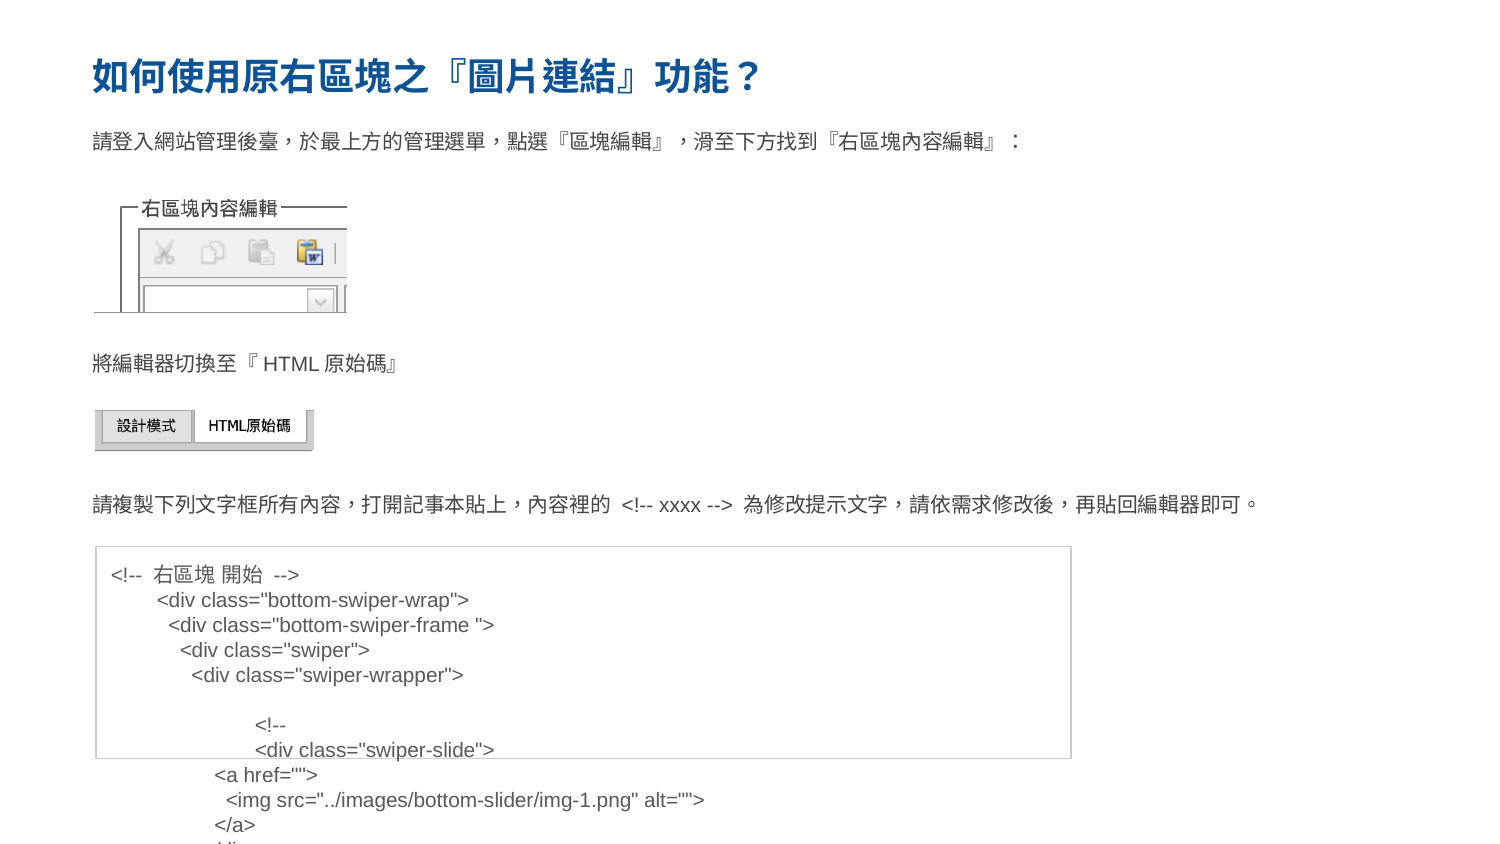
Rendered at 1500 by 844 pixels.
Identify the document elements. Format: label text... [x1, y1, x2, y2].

text_box <!-- 右區塊 開始 --> <div class="bottom-swiper-wrap"> <div class="bottom-swiper-frame "> <div class="swiper"> <div class="swiper-wrapper"> <!-- <div class="swiper-slide"> <a href=""> <img src="../images/bottom-slider/img-1.png" alt=""> </a> </div> --> <!-- 上方範例為一張圖片連結的組成，若要增加或刪減，請從 <div 標籤 到 /div> 內容都要含括到 內容說明： 若要變更連結，請將正式連結貼至 <a href=""> 引號裡容。 若要變更圖片，請將圖片連結貼至 <img src=""> 引號裡。 --> <div class="swiper-slide"> <a href=""> <img src="../images/bottom-slider/img-1.png" alt=""> </a> </div> <div class="swiper-slide"> <a href=""> <img src="../images/bottom-slider/img-2.png" alt=""> </a> </div> <div class="swiper-slide"> <a href=""> <img src="../images/bottom-slider/img-3.png" alt=""> </a> </div> <div class="swiper-slide"> <a href=""> <img src="../images/bottom-slider/img-4.png" alt=""> </a> </div> <div class="swiper-slide"> <a href=""> <img src="../images/bottom-slider/img-5.png" alt=""> </a> </div> <div class="swiper-slide"> <a href=""> <img src="../images/bottom-slider/img-6.png" alt=""> </a> </div> </div> </div> <div class="swiper-pagination"></div> <!-- 以下為左右切換的箭頭，勿刪 --> <div class="navigation"> <div class="prev"> <img src="../images/bottom-slider/icon-prev.svg" alt=""> </div> <div class="next"> <img src="../images/bottom-slider/icon-next.svg" alt=""> </div> </div> </div> </div> <!-- 右區塊 結束 --> [95, 546, 1072, 759]
text_box 請登入網站管理後臺，於最上方的管理選單，點選『區塊編輯』，滑至下方找到『右區塊內容編輯』： [77, 113, 1117, 169]
picture [94, 179, 347, 312]
text_box 如何使用原右區塊之『圖片連結』功能？ [77, 37, 1012, 113]
picture [95, 394, 314, 450]
text_box 將編輯器切換至『HTML原始碼』 [77, 335, 1117, 391]
text_box 請複製下列文字框所有內容，打開記事本貼上，內容裡的 <!-- xxxx --> 為修改提示文字，請依需求修改後，再貼回編輯器即可。 [77, 477, 1335, 533]
